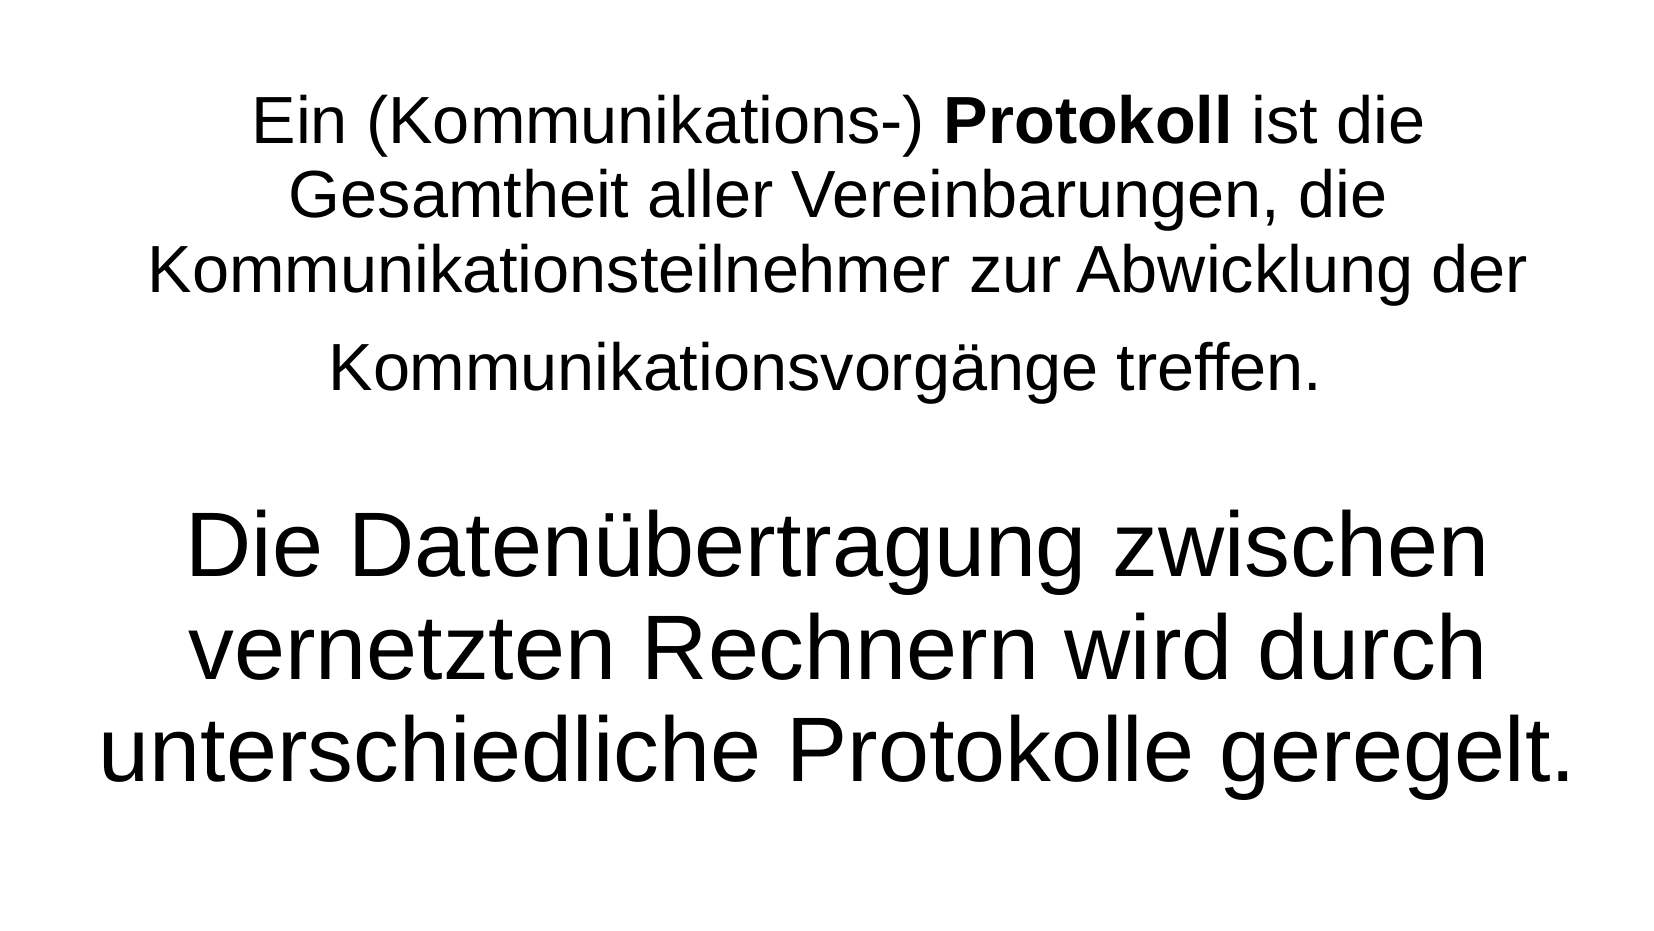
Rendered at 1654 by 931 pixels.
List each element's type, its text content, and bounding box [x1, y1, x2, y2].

title Ein (Kommunikations-) Protokoll ist die Gesamtheit aller Vereinbarungen, die Kommunikationsteilnehmer zur Abwicklung der Kommunikationsvorgänge treffen. [94, 82, 1583, 410]
title Die Datenübertragung zwischen vernetzten Rechnern wird durch unterschiedliche Protokolle geregelt. [94, 493, 1583, 802]
